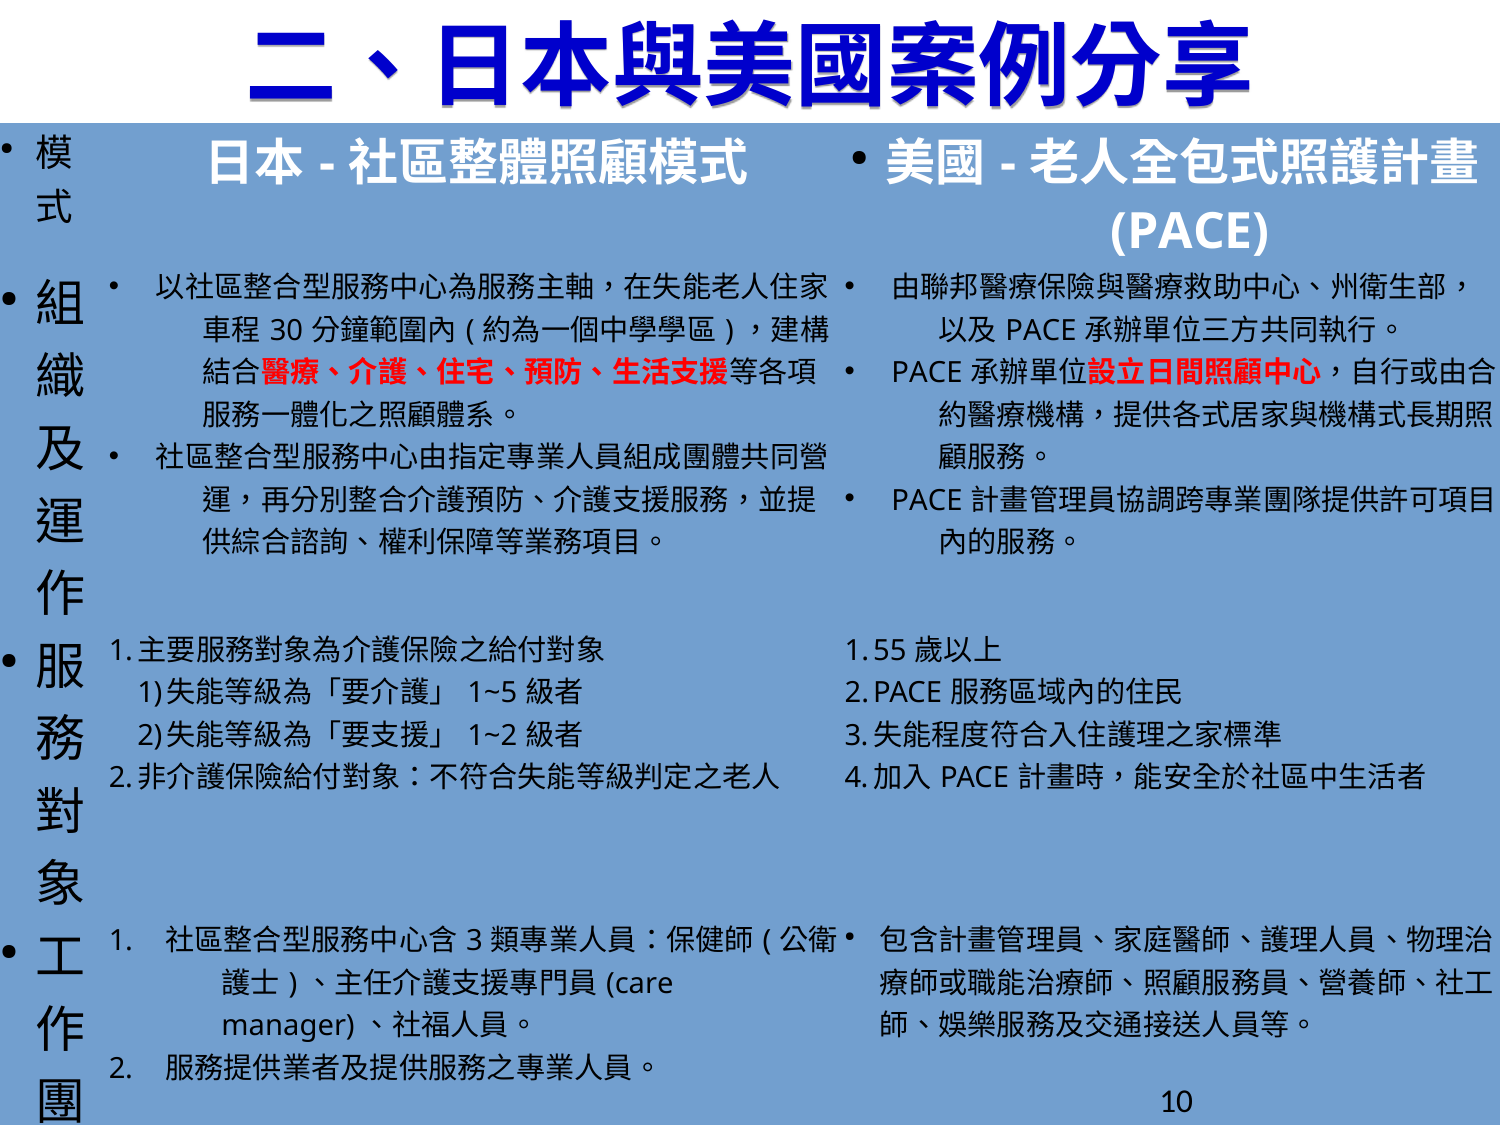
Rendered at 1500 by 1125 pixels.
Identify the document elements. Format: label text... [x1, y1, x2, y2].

table_cell 服務對象 [0, 626, 109, 917]
table_cell 主要服務對象為介護保險之給付對象 失能等級為「要介護」1~5級者 失能等級為「要支援」1~2級者 非介護保險給付對象：不符合失能等級判定之老人 [109, 626, 845, 917]
table_cell 組織及運作 [0, 264, 109, 626]
table_header 美國-老人全包式照護計畫(PACE) [845, 123, 1500, 264]
table_cell 以社區整合型服務中心為服務主軸，在失能老人住家車程30分鐘範圍內(約為一個中學學區)，建構結合醫療、介護、住宅、預防、生活支援等各項服務一體化之照顧體系。 社區整合型服務中心由指定專業人員組成團體共同營運，再分別整合介護預防、介護支援服務，並提供綜合諮詢、權利保障等業務項目。 [109, 264, 845, 626]
table_cell 工作團隊 [0, 917, 109, 1125]
table_cell 社區整合型服務中心含3類專業人員：保健師(公衛護士)、主任介護支援專門員(care manager)、社福人員。 服務提供業者及提供服務之專業人員。 [109, 917, 845, 1125]
table_cell 55歲以上 PACE服務區域內的住民 失能程度符合入住護理之家標準 加入PACE計畫時，能安全於社區中生活者 [845, 626, 1500, 917]
title 二、日本與美國案例分享 [75, 0, 1426, 123]
table_header 模式 [0, 123, 109, 264]
table_cell 包含計畫管理員、家庭醫師、護理人員、物理治療師或職能治療師、照顧服務員、營養師、社工師、娛樂服務及交通接送人員等。 [845, 917, 1500, 1125]
table_header 日本-社區整體照顧模式 [109, 123, 845, 264]
table_cell 由聯邦醫療保險與醫療救助中心、州衛生部，以及PACE承辦單位三方共同執行。 PACE承辦單位設立日間照顧中心，自行或由合約醫療機構，提供各式居家與機構式長期照顧服務。 PACE計畫管理員協調跨專業團隊提供許可項目內的服務。 [845, 264, 1500, 626]
text_box 10 [1144, 1069, 1495, 1125]
